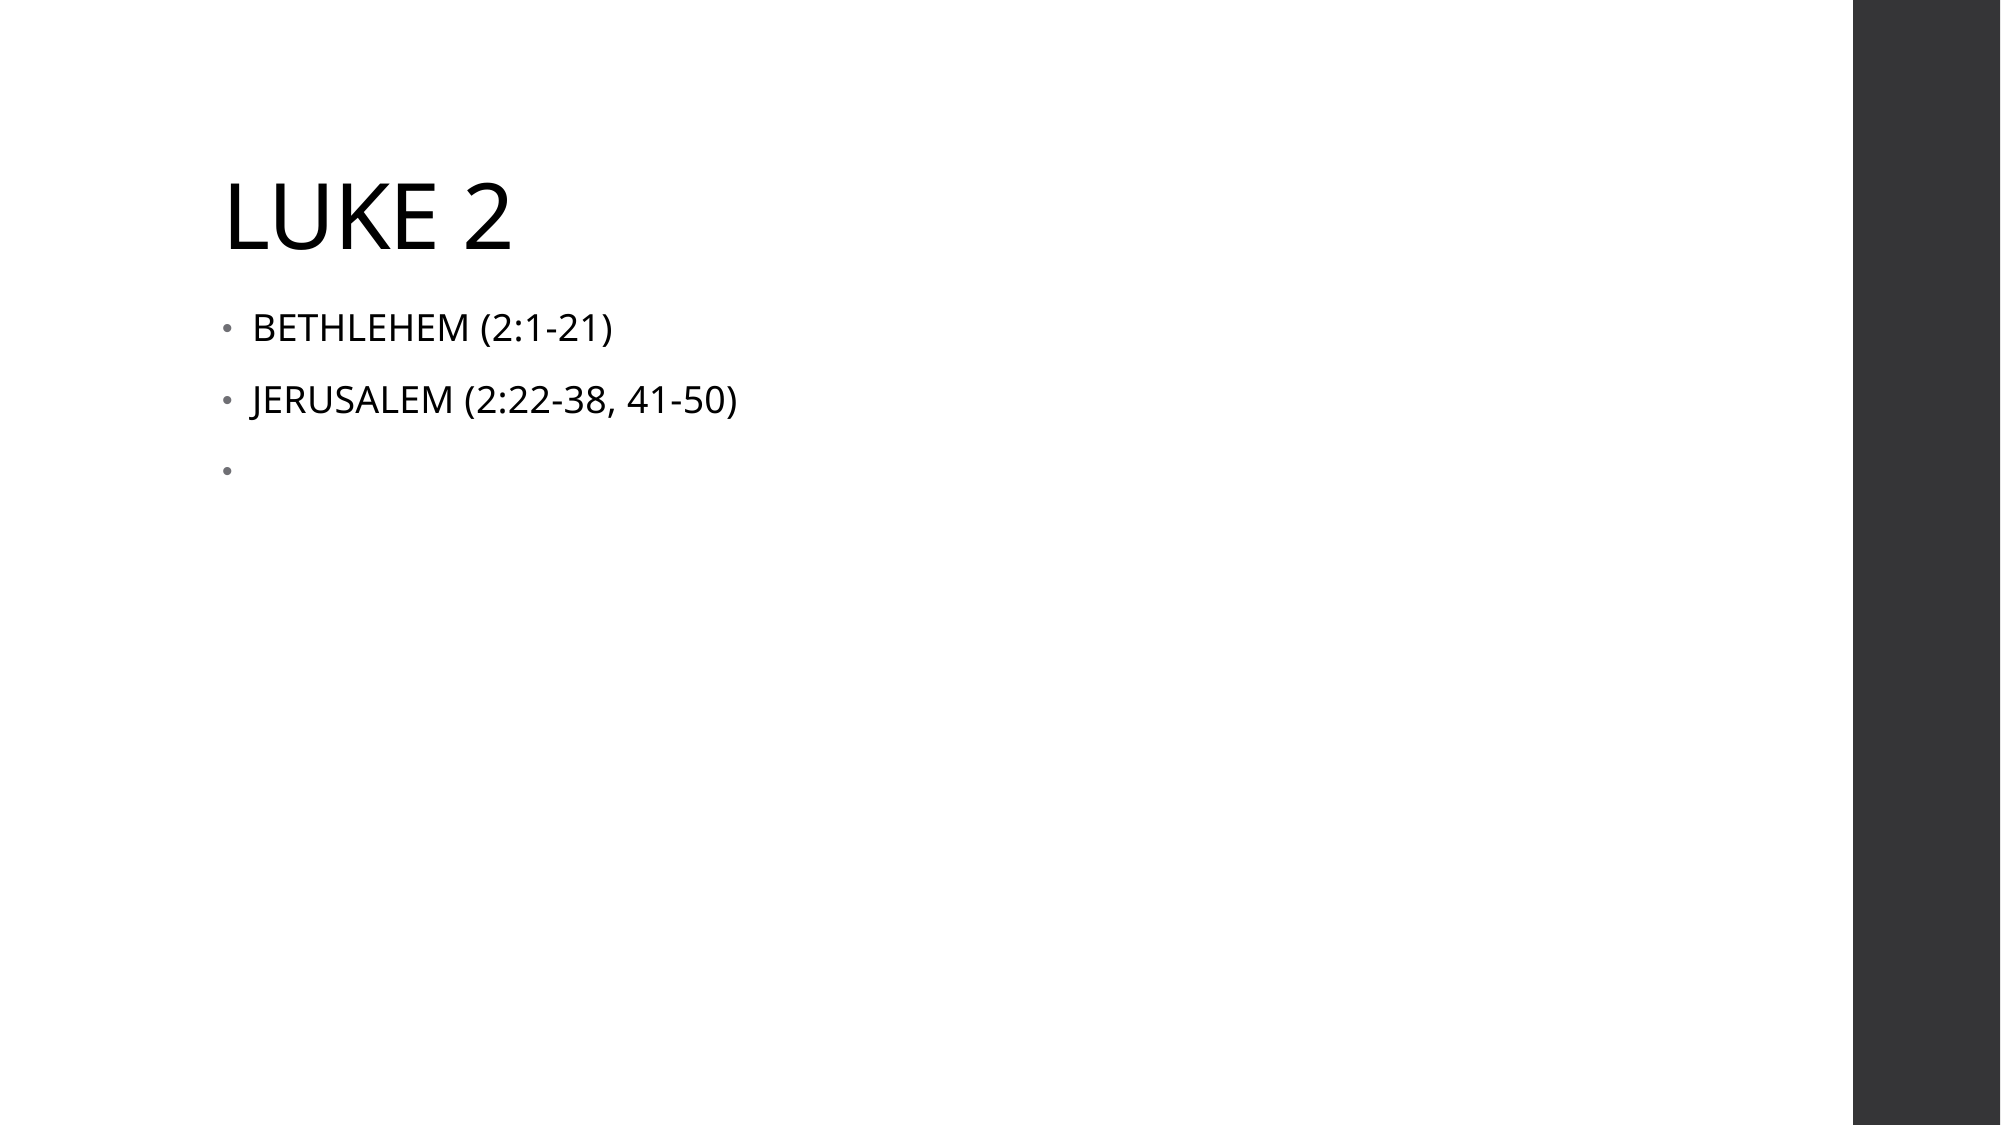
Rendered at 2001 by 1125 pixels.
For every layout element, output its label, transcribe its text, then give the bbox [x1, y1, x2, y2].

title LUKE 2 [206, 60, 1797, 278]
list BETHLEHEM (2:1-21) JERUSALEM (2:22-38, 41-50) [206, 299, 1617, 1014]
